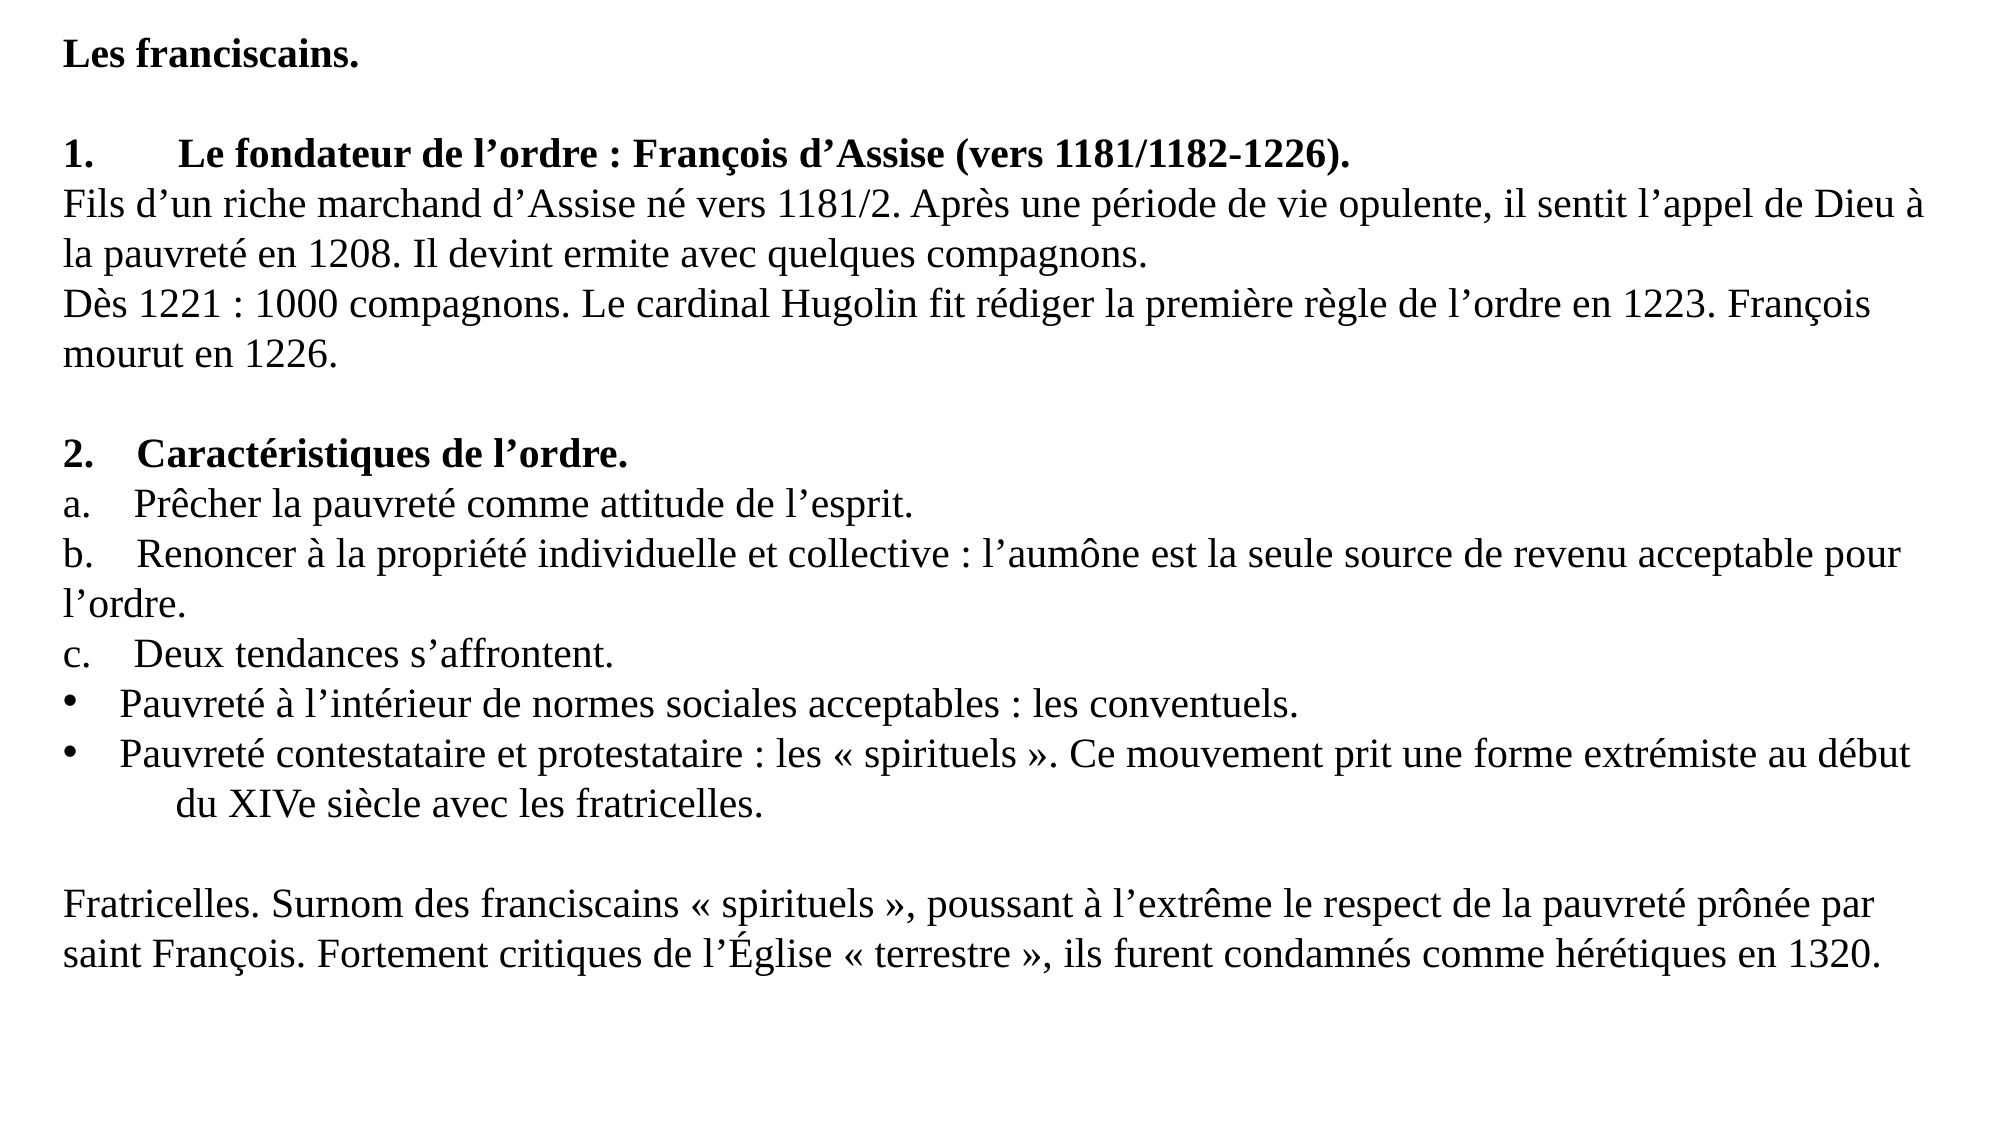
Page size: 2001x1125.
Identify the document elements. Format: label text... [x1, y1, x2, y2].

text_box Les franciscains. 1. Le fondateur de l’ordre : François d’Assise (vers 1181/1182-1226). Fils d’un riche marchand d’Assise né vers 1181/2. Après une période de vie opulente, il sentit l’appel de Dieu à la pauvreté en 1208. Il devint ermite avec quelques compagnons. Dès 1221 : 1000 compagnons. Le cardinal Hugolin fit rédiger la première règle de l’ordre en 1223. François mourut en 1226. 2. Caractéristiques de l’ordre. a. Prêcher la pauvreté comme attitude de l’esprit. b. Renoncer à la propriété individuelle et collective : l’aumône est la seule source de revenu acceptable pour l’ordre. c. Deux tendances s’affrontent. Pauvreté à l’intérieur de normes sociales acceptables : les conventuels. Pauvreté contestataire et protestataire : les « spirituels ». Ce mouvement prit une forme extrémiste au début du XIVe siècle avec les fratricelles. Fratricelles. Surnom des franciscains « spirituels », poussant à l’extrême le respect de la pauvreté prônée par saint François. Fortement critiques de l’Église « terrestre », ils furent condamnés comme hérétiques en 1320. [48, 18, 1967, 993]
